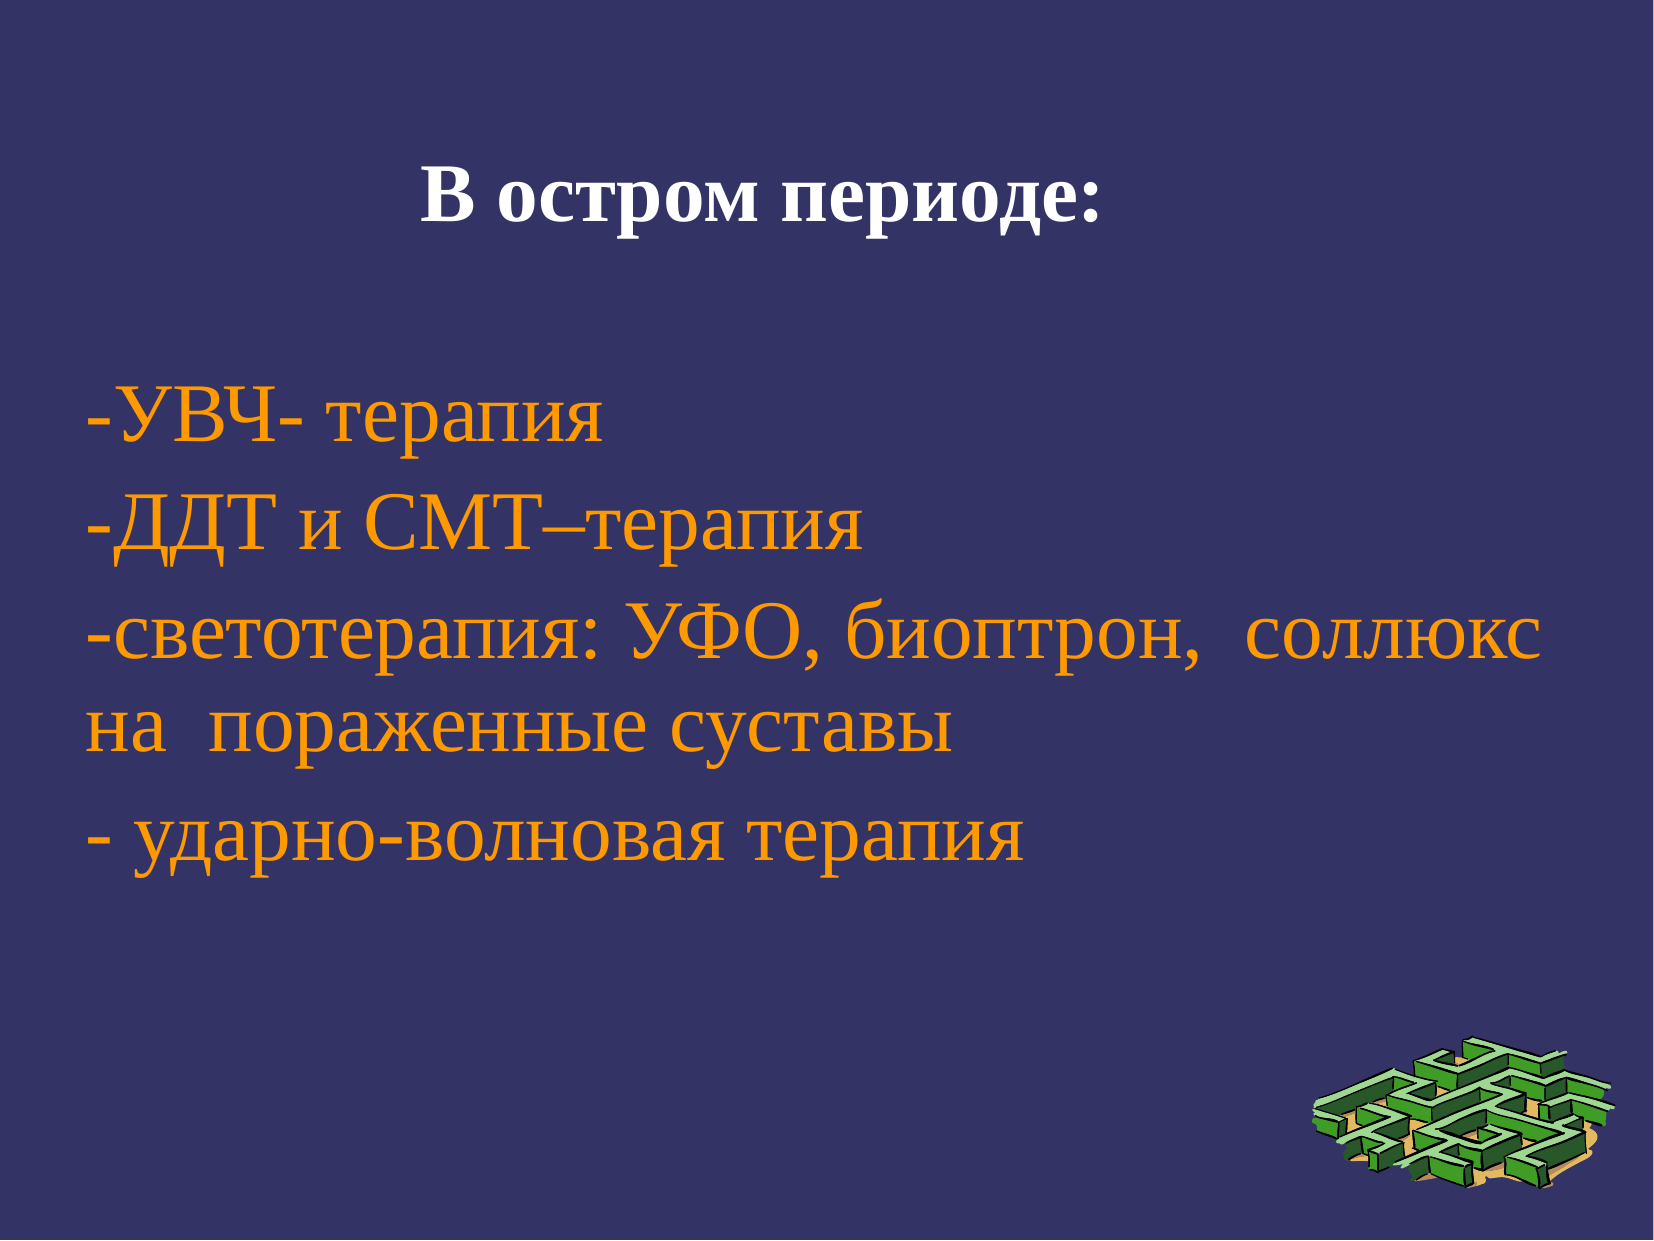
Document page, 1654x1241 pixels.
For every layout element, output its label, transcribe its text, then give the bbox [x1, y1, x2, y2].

text_box В остром периоде: -УВЧ- терапия -ДДТ и СМТ–терапия -светотерапия: УФО, биоптрон, соллюкс на пораженные суставы - ударно-волновая терапия [70, 23, 1630, 1201]
